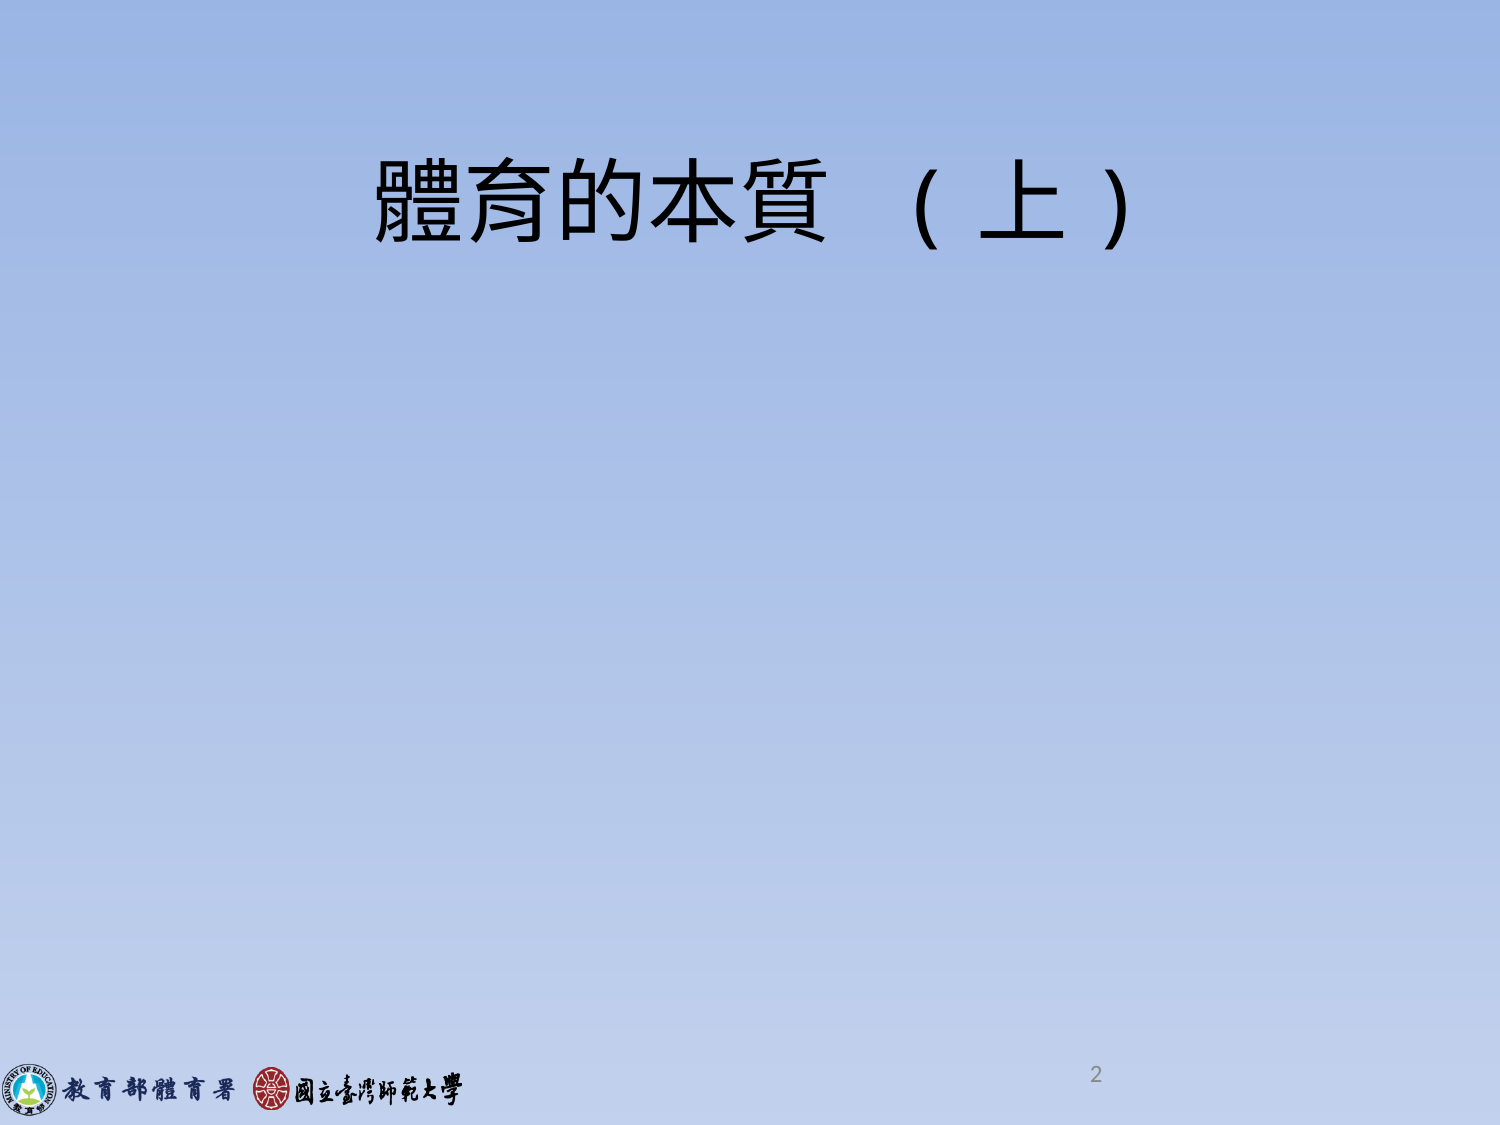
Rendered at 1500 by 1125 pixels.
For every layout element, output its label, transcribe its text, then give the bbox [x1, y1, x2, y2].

picture [253, 1067, 462, 1110]
title 體育的本質 (上) [121, 78, 1397, 320]
text_box [1074, 1042, 1426, 1103]
picture [0, 1051, 243, 1125]
